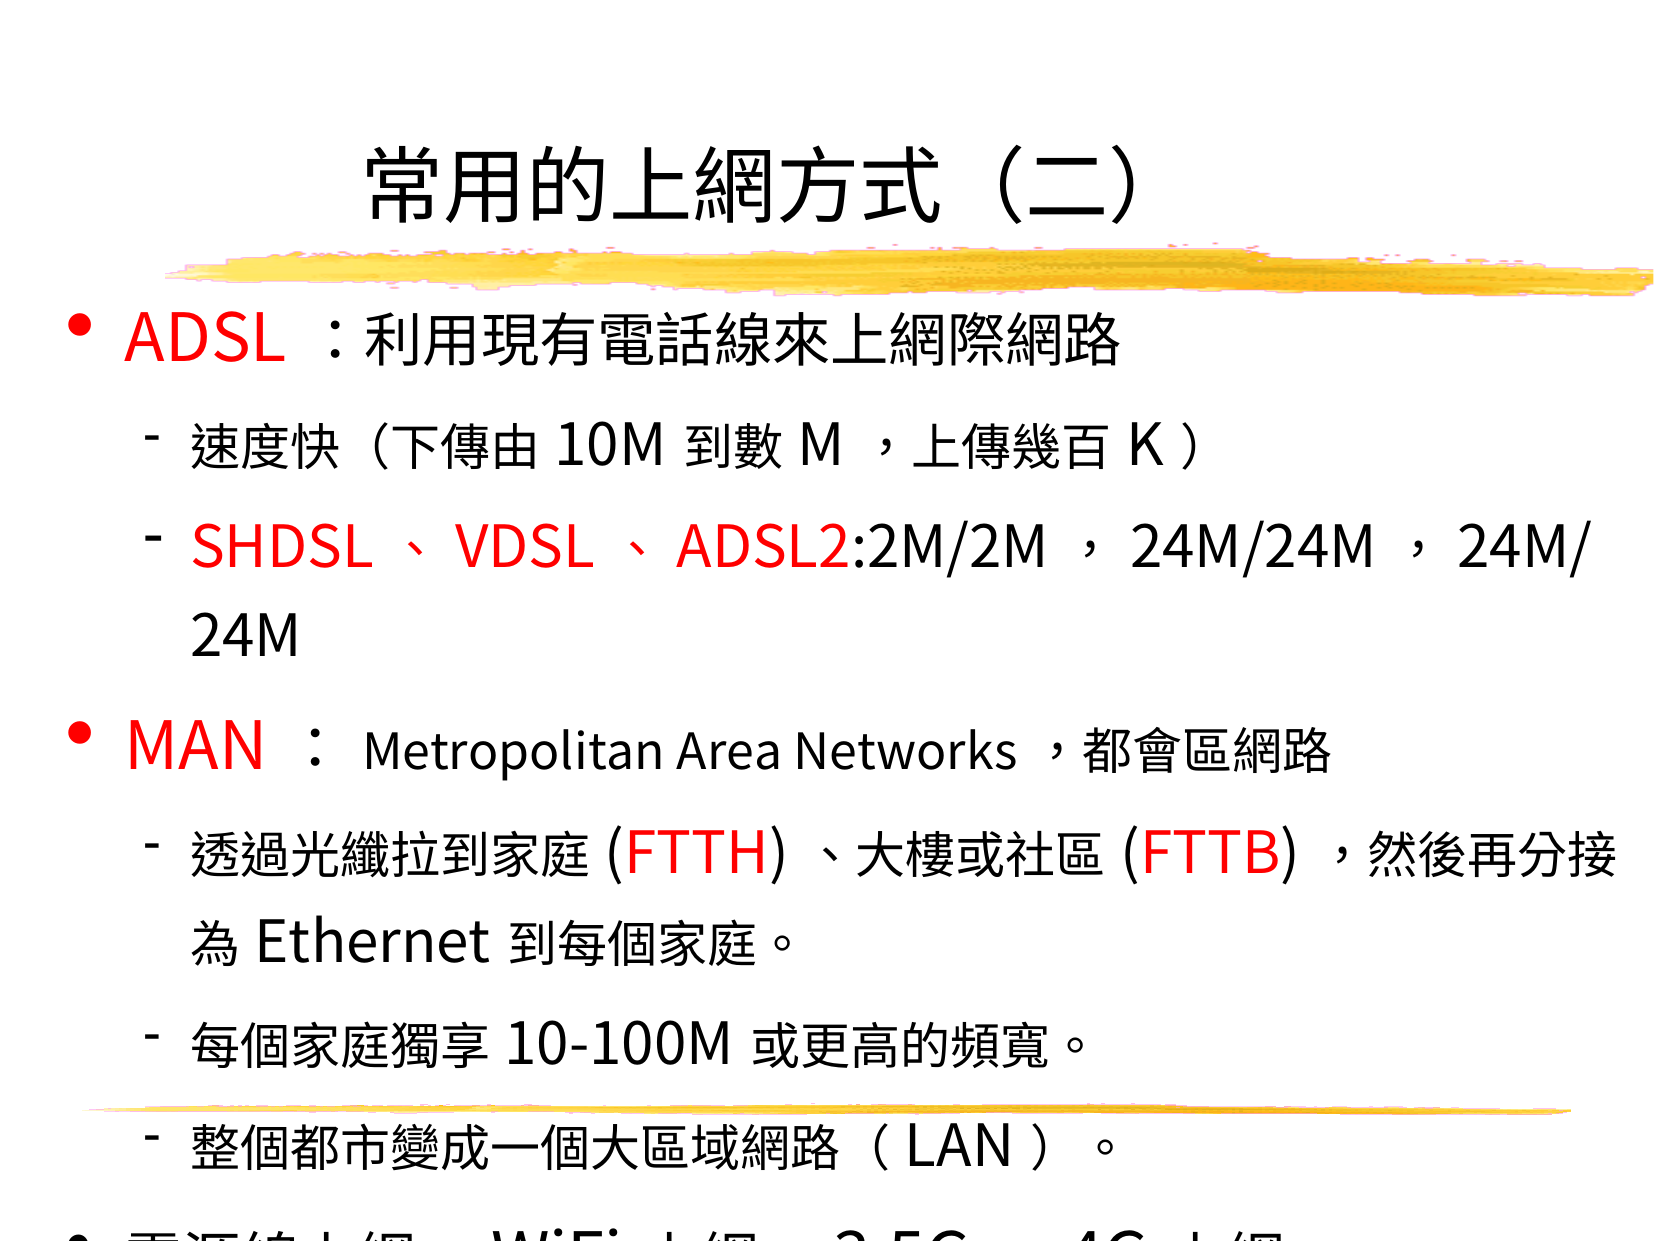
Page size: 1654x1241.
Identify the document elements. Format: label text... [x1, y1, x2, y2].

picture [165, 237, 1654, 308]
list ADSL：利用現有電話線來上網際網路 速度快（下傳由10M到數M，上傳幾百K） SHDSL、VDSL、ADSL2:2M/2M，24M/24M，24M/24M MAN：Metropolitan Area Networks，都會區網路 透過光纖拉到家庭(FTTH)、大樓或社區(FTTB)，然後再分接為Ethernet到每個家庭。 每個家庭獨享10-100M或更高的頻寬。 整個都市變成一個大區域網路（LAN）。 電源線上網、WiFi上網、3.5G、4G上網 [53, 270, 1636, 1241]
title 常用的上網方式（二） [73, 41, 1479, 249]
